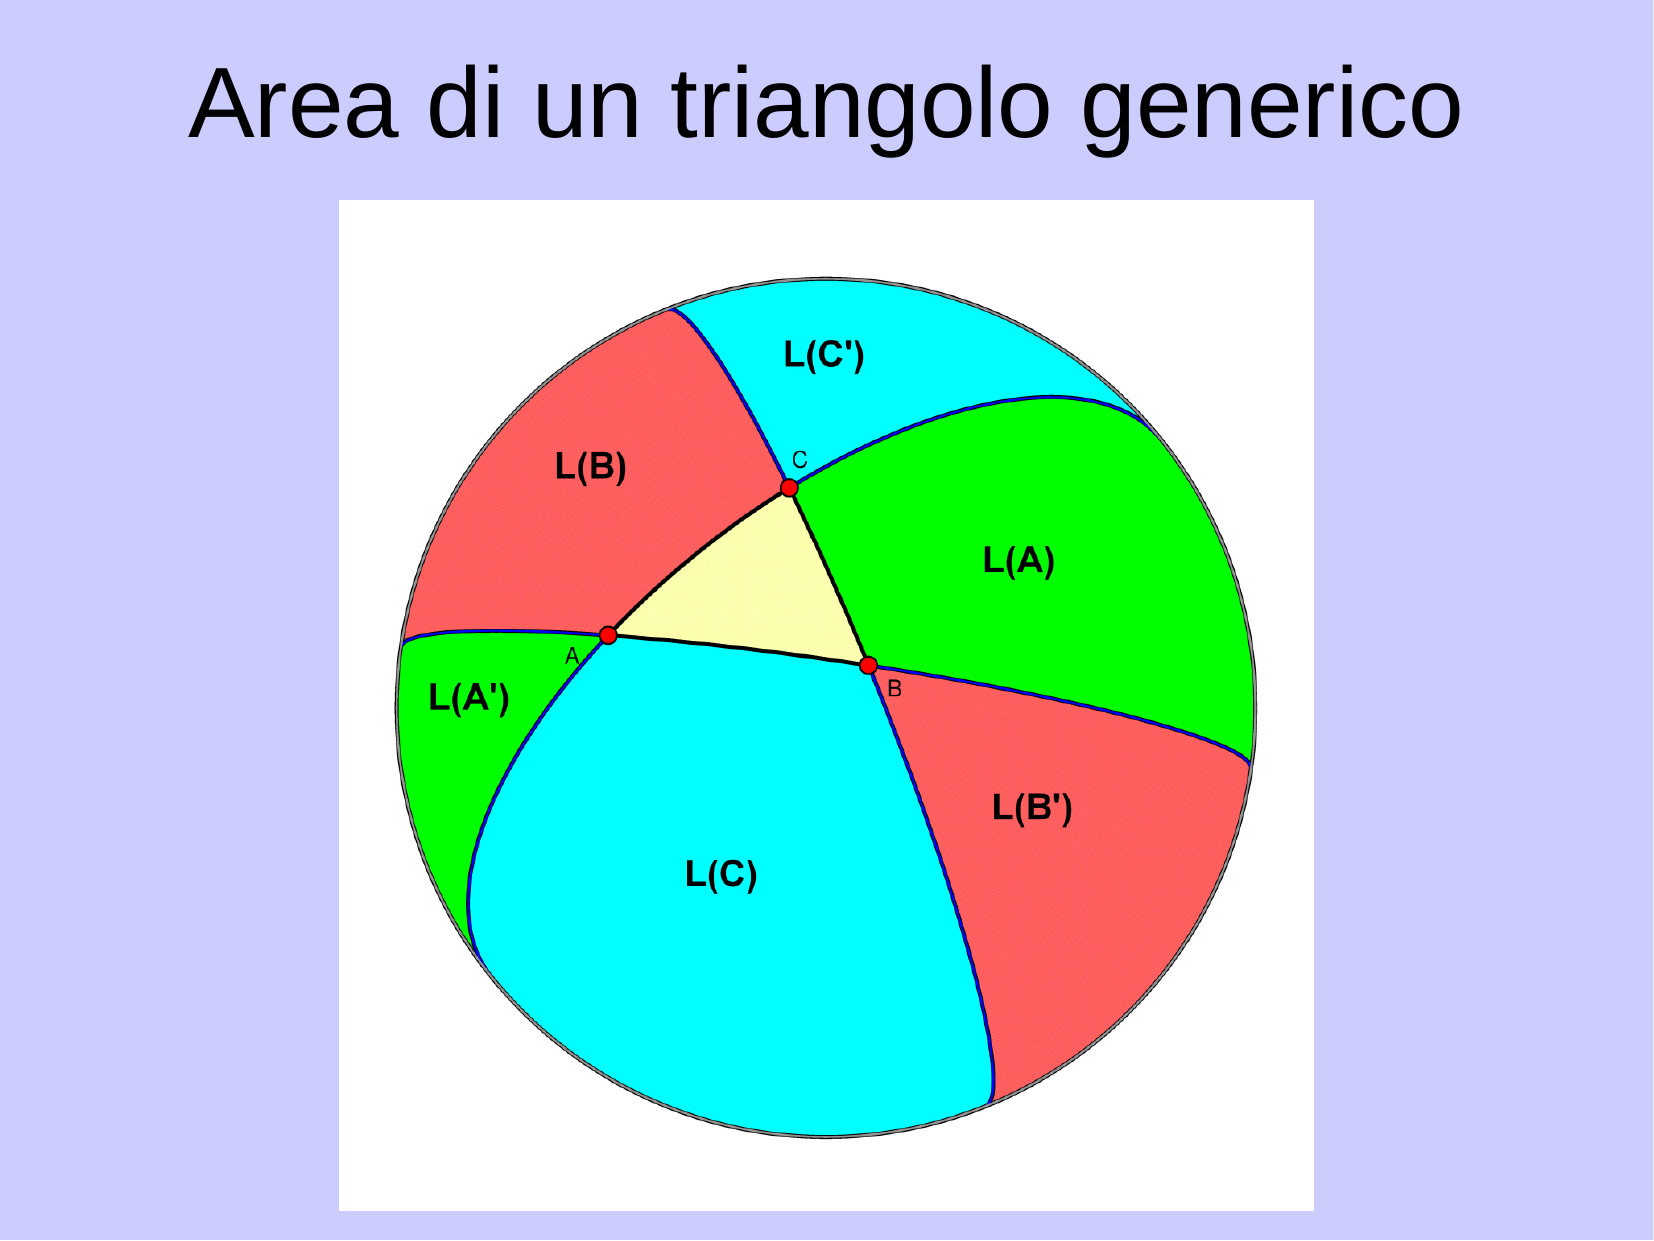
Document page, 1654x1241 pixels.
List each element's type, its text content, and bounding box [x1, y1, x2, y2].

text_box Area di un triangolo generico [124, 0, 1530, 207]
picture [339, 207, 1314, 1211]
